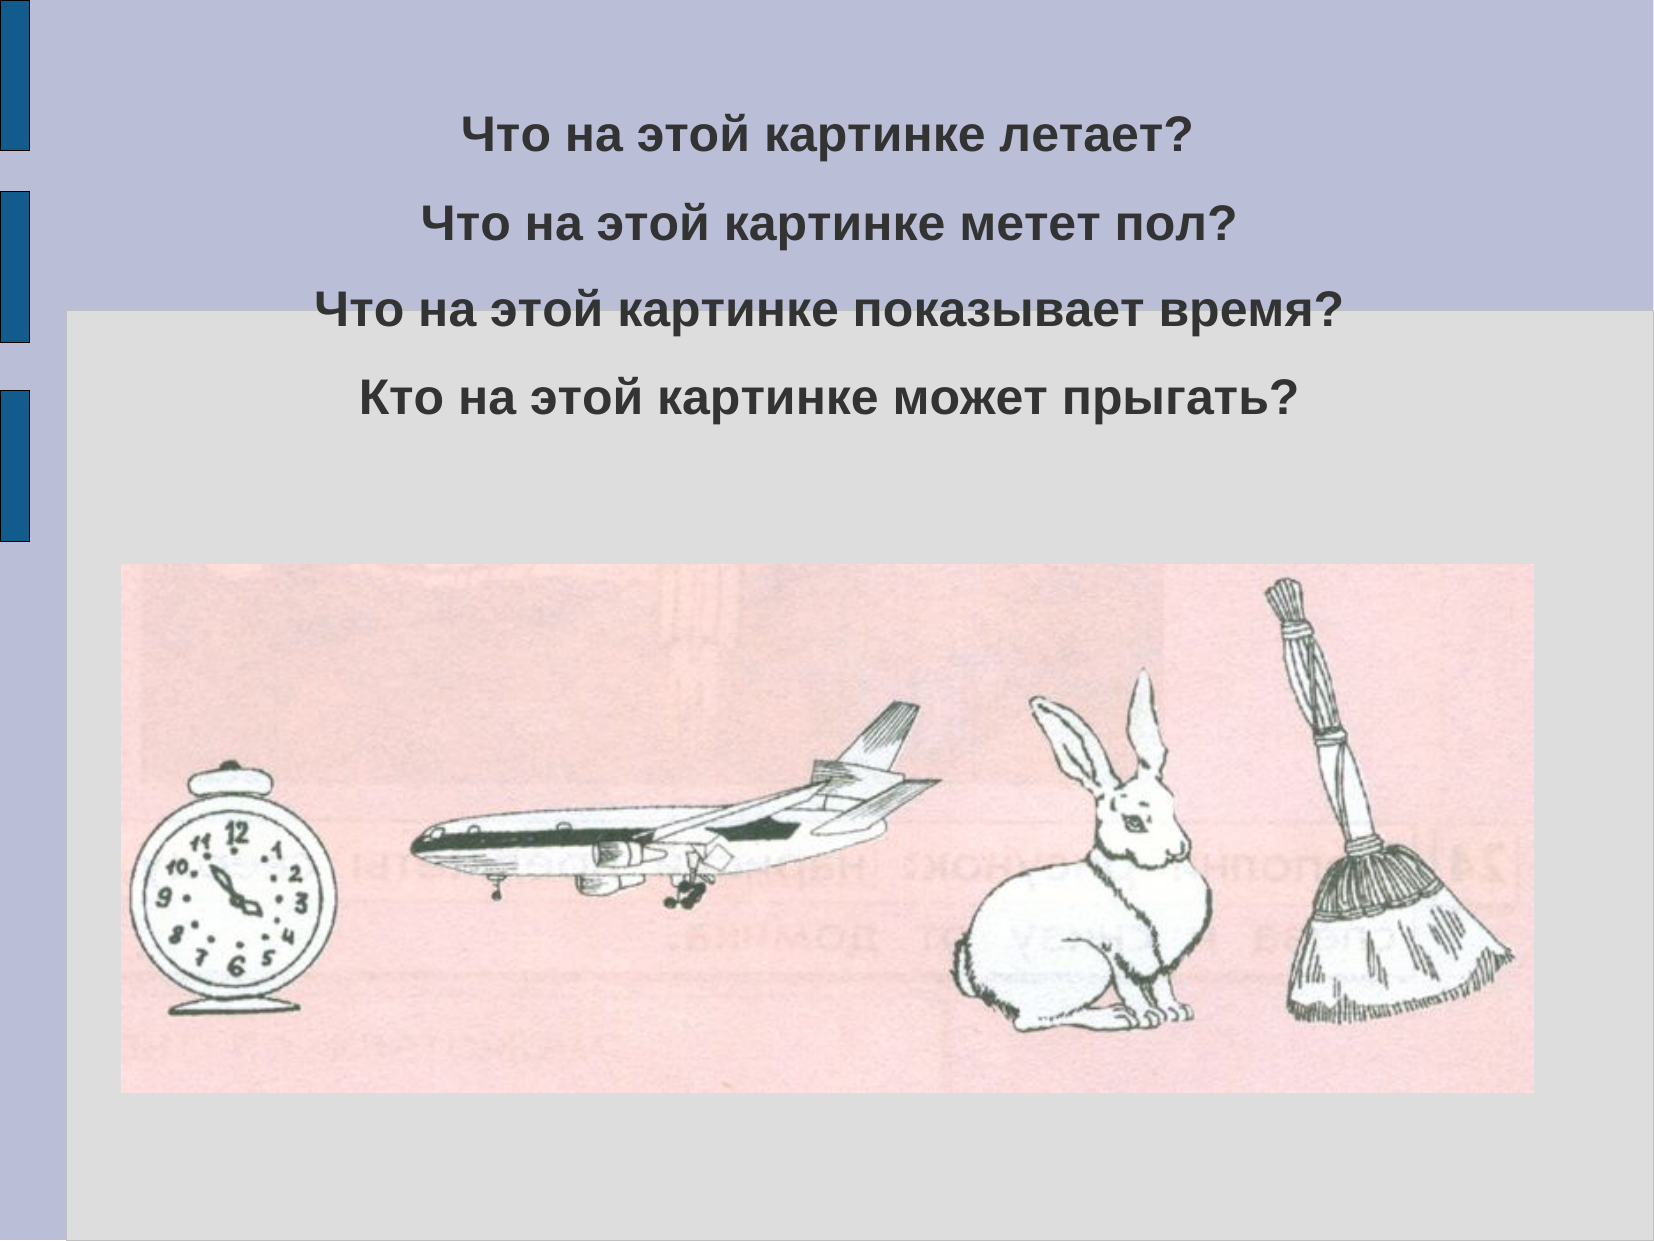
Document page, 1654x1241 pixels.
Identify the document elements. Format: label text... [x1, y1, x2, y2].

title Что на этой картинке показывает время? [123, 265, 1536, 352]
title Кто на этой картинке может прыгать? [123, 354, 1536, 441]
picture [121, 564, 1534, 1093]
title Что на этой картинке метет пол? [123, 179, 1536, 265]
title Что на этой картинке летает? [121, 91, 1534, 178]
